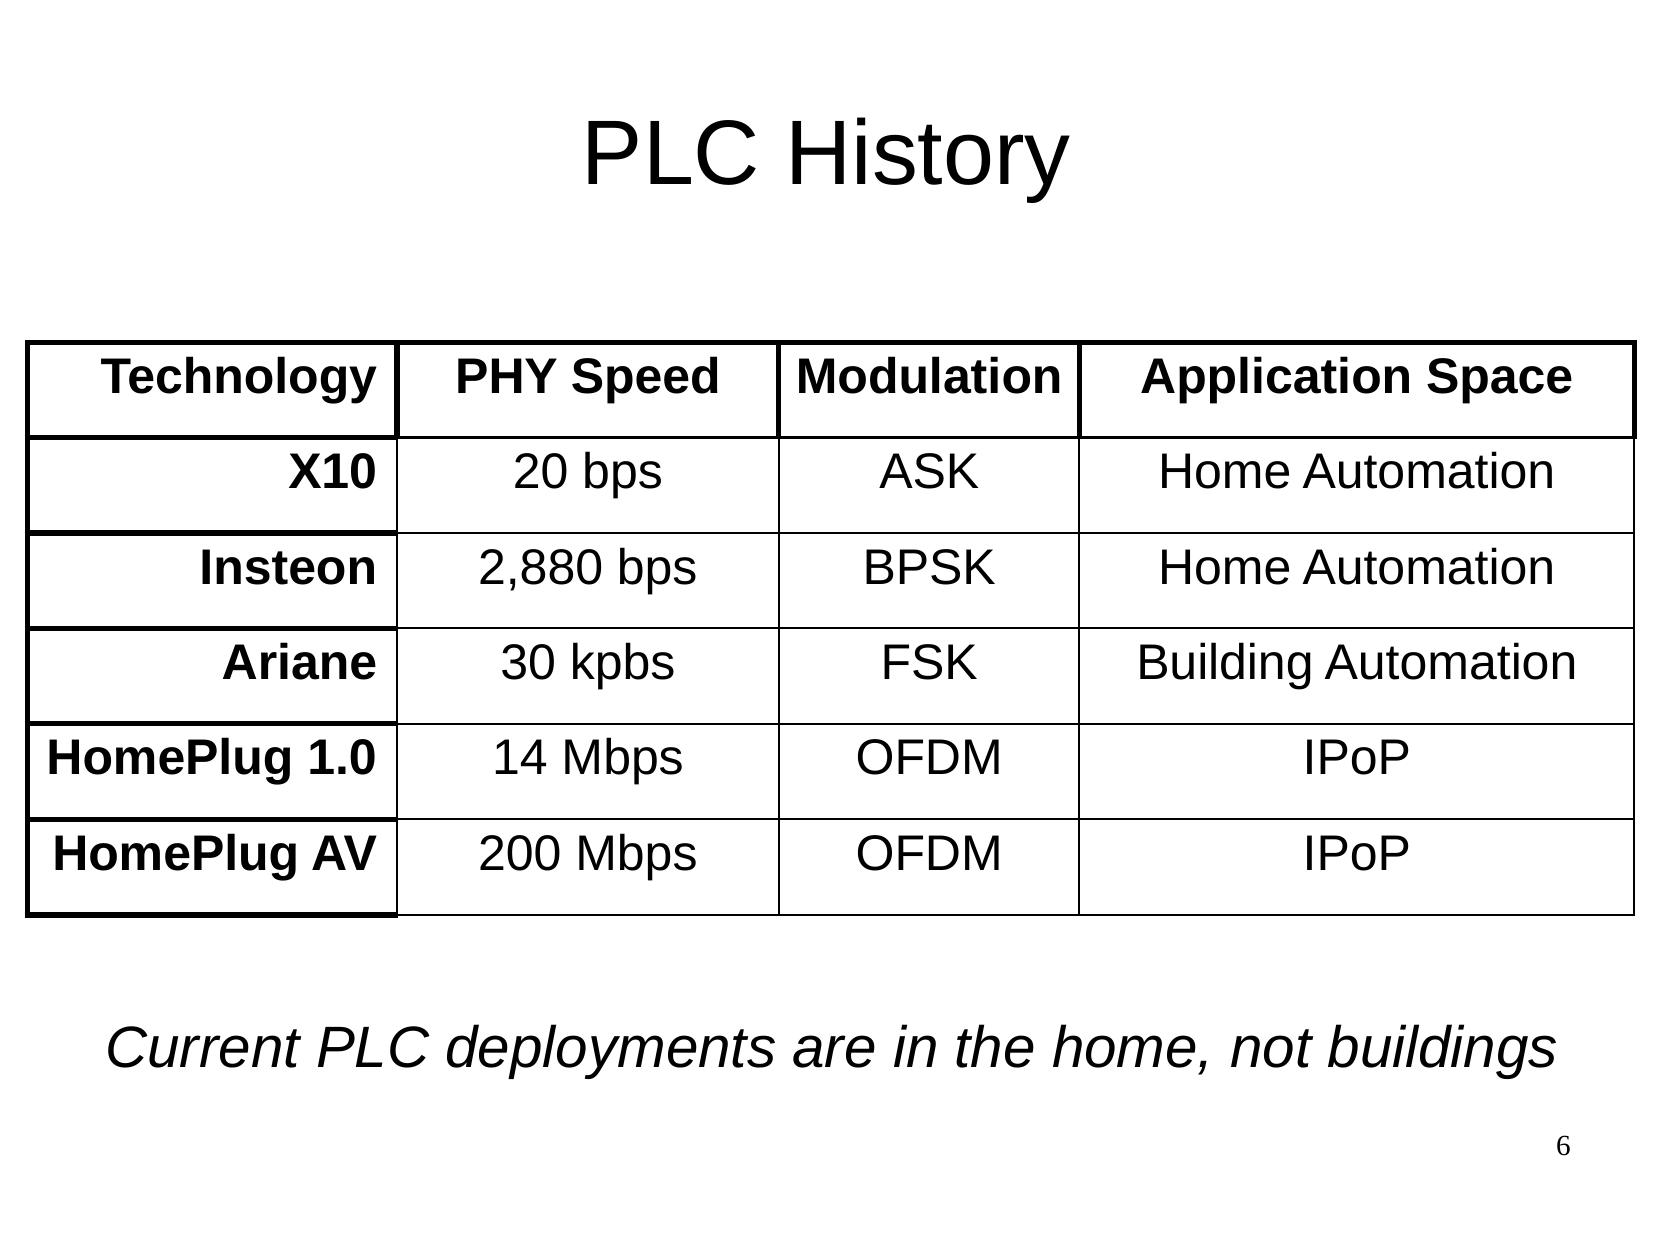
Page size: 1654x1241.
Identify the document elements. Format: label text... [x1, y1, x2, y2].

table_cell HomePlug AV [30, 822, 396, 912]
table_cell Insteon [30, 536, 396, 626]
table_cell BPSK [780, 534, 1078, 627]
table_cell IPoP [1080, 820, 1633, 914]
table_cell OFDM [780, 725, 1078, 818]
table_header Application Space [1082, 345, 1632, 436]
table_cell Home Automation [1080, 534, 1633, 627]
table_cell IPoP [1080, 725, 1633, 818]
table_cell X10 [30, 440, 396, 530]
text_box Current PLC deployments are in the home, not buildings [90, 1007, 1576, 1088]
table_cell Ariane [30, 631, 396, 721]
table_cell 14 Mbps [398, 725, 778, 818]
table_cell HomePlug 1.0 [30, 726, 396, 817]
table_header PHY Speed [400, 345, 776, 436]
table_cell 2,880 bps [398, 534, 778, 627]
table_cell ASK [780, 439, 1078, 532]
table_cell OFDM [780, 820, 1078, 914]
table_cell Home Automation [1080, 439, 1633, 532]
table_cell 200 Mbps [398, 820, 778, 914]
title PLC History [82, 49, 1571, 257]
table_cell FSK [780, 629, 1078, 723]
table_cell Building Automation [1080, 629, 1633, 723]
table_cell 20 bps [398, 439, 778, 532]
table_cell 30 kpbs [398, 629, 778, 723]
table_header Modulation [781, 345, 1077, 436]
table_header Technology [30, 345, 394, 435]
